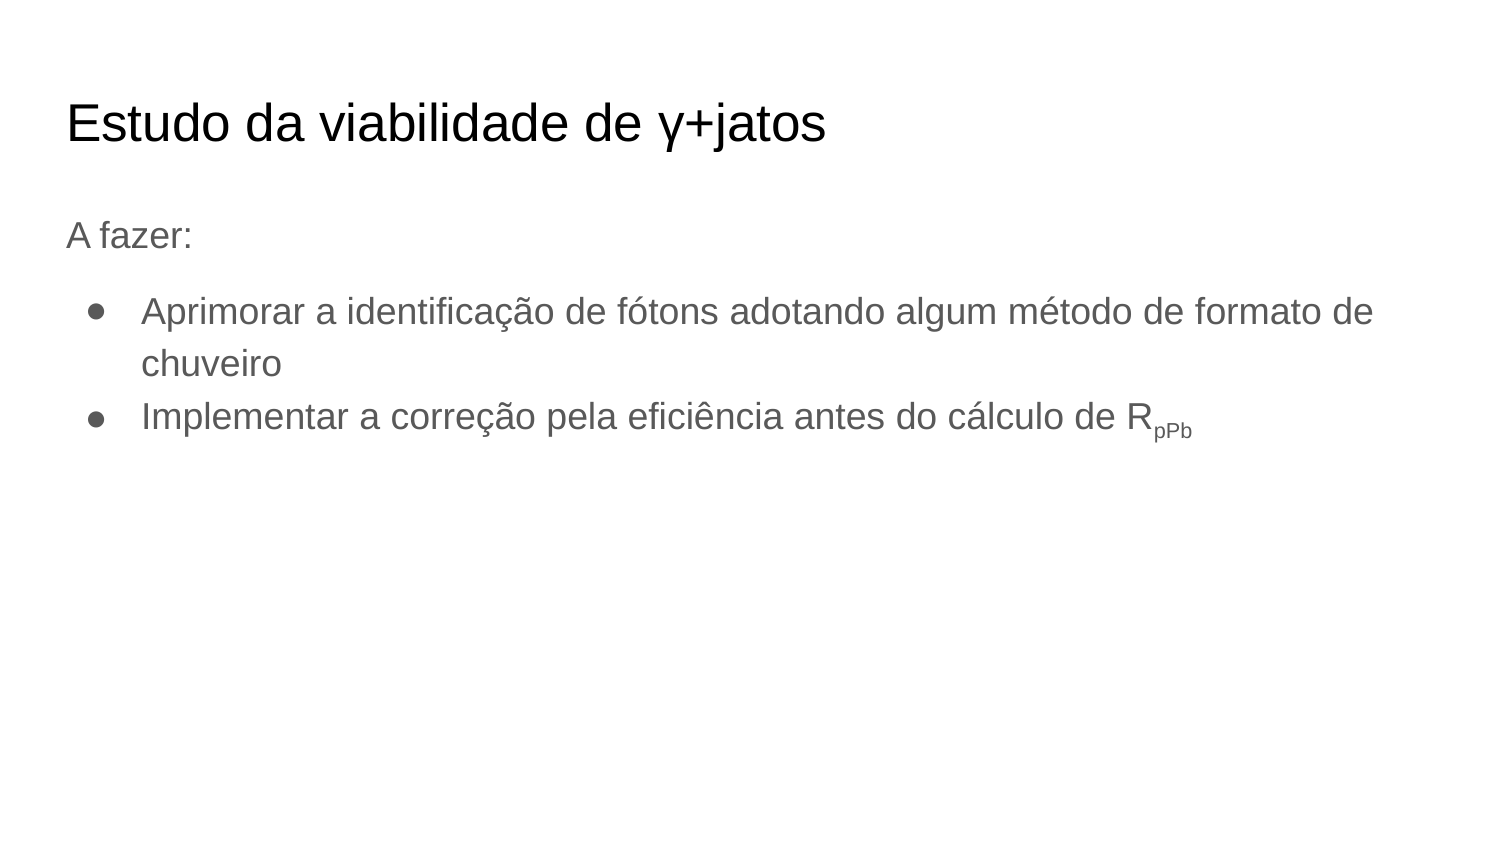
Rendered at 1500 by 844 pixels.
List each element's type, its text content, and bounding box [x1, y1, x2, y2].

title Estudo da viabilidade de γ+jatos [51, 72, 1449, 167]
list A fazer: Aprimorar a identificação de fótons adotando algum método de formato de chuveiro Implementar a correção pela eficiência antes do cálculo de RpPb [51, 189, 1449, 750]
